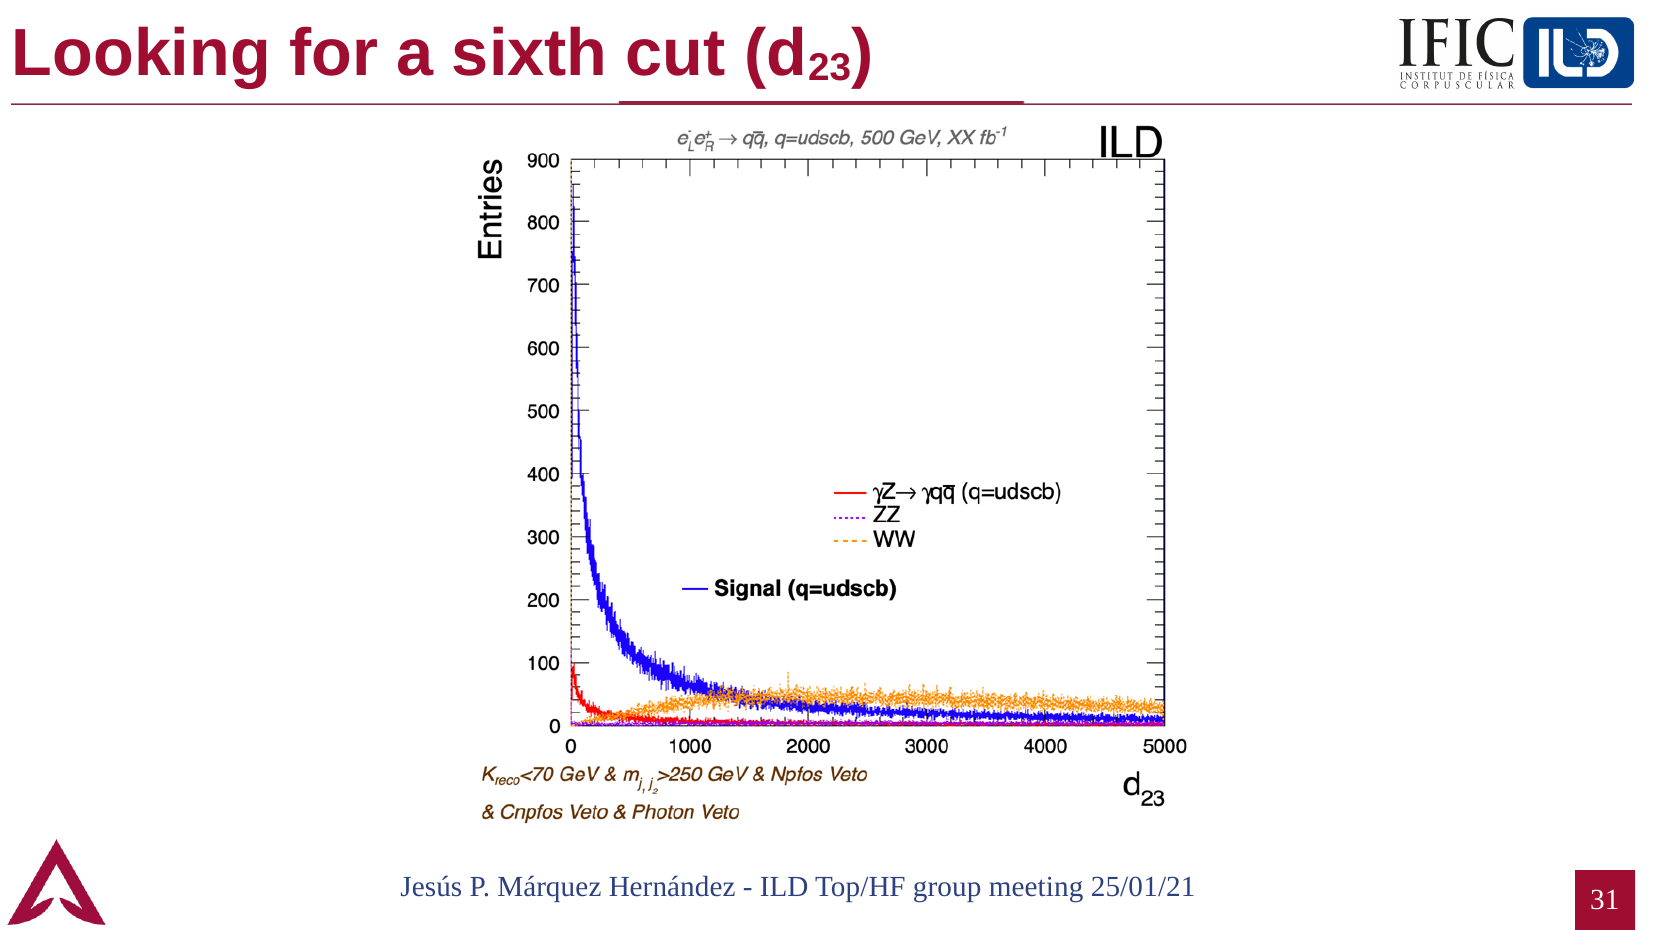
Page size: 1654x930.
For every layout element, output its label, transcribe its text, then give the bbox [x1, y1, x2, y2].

title Looking for a sixth cut (d23) [11, 14, 1500, 102]
picture [451, 123, 1202, 841]
picture [1500, 16, 1517, 92]
picture [1522, 14, 1635, 90]
picture [7, 839, 106, 925]
picture [11, 101, 1632, 105]
